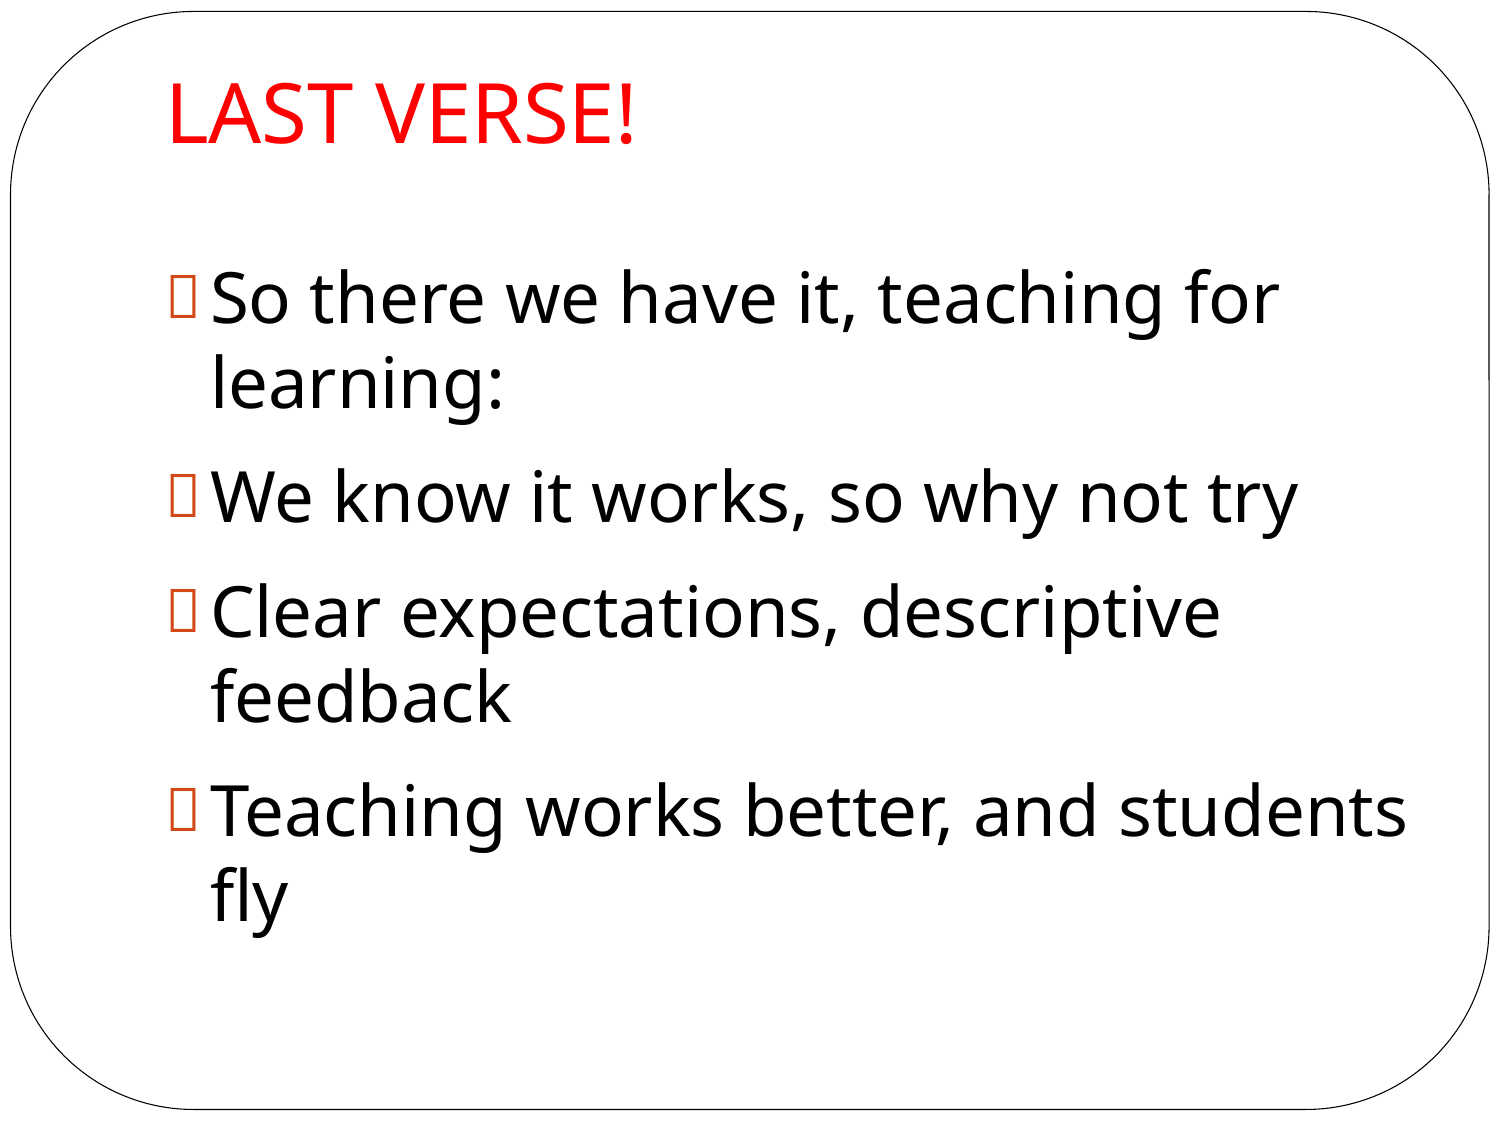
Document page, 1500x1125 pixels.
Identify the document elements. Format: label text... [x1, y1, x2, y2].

title LAST VERSE! [150, 45, 1425, 233]
list So there we have it, teaching for learning: We know it works, so why not try Clear expectations, descriptive feedback Teaching works better, and students fly [150, 237, 1425, 988]
